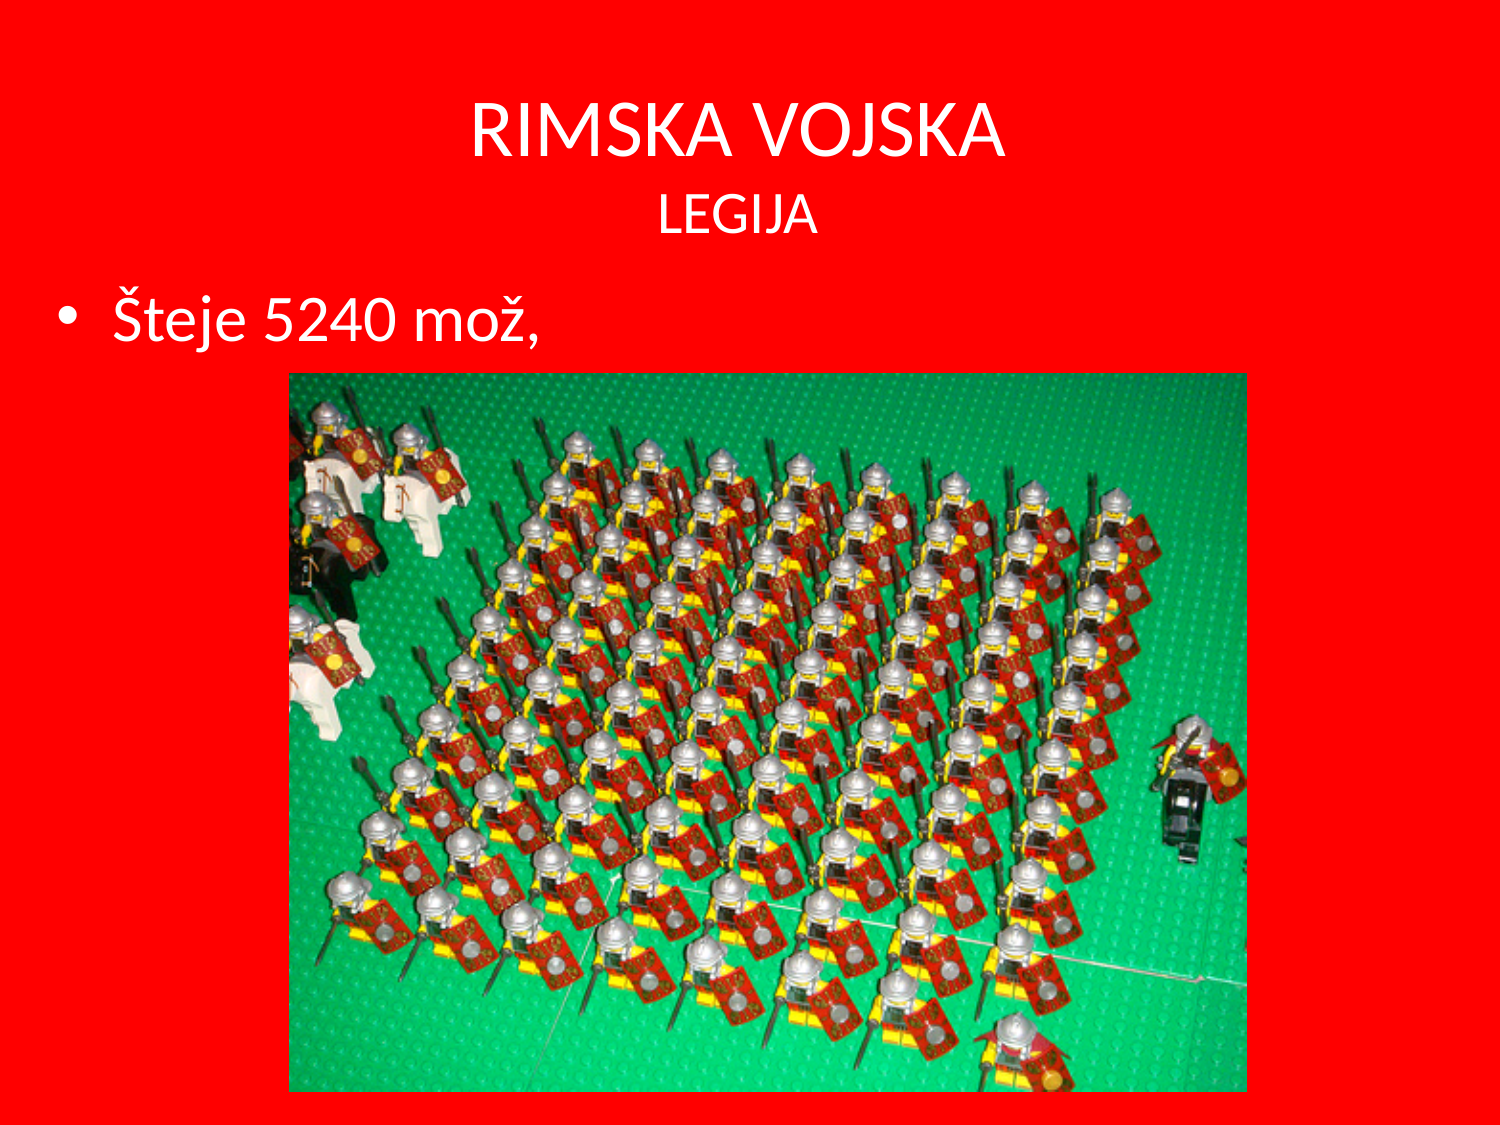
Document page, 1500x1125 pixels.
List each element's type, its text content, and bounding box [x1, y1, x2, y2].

title RIMSKA VOJSKA LEGIJA [63, 66, 1413, 254]
list Šteje 5240 mož, [41, 267, 1392, 1010]
picture [289, 373, 1247, 1092]
